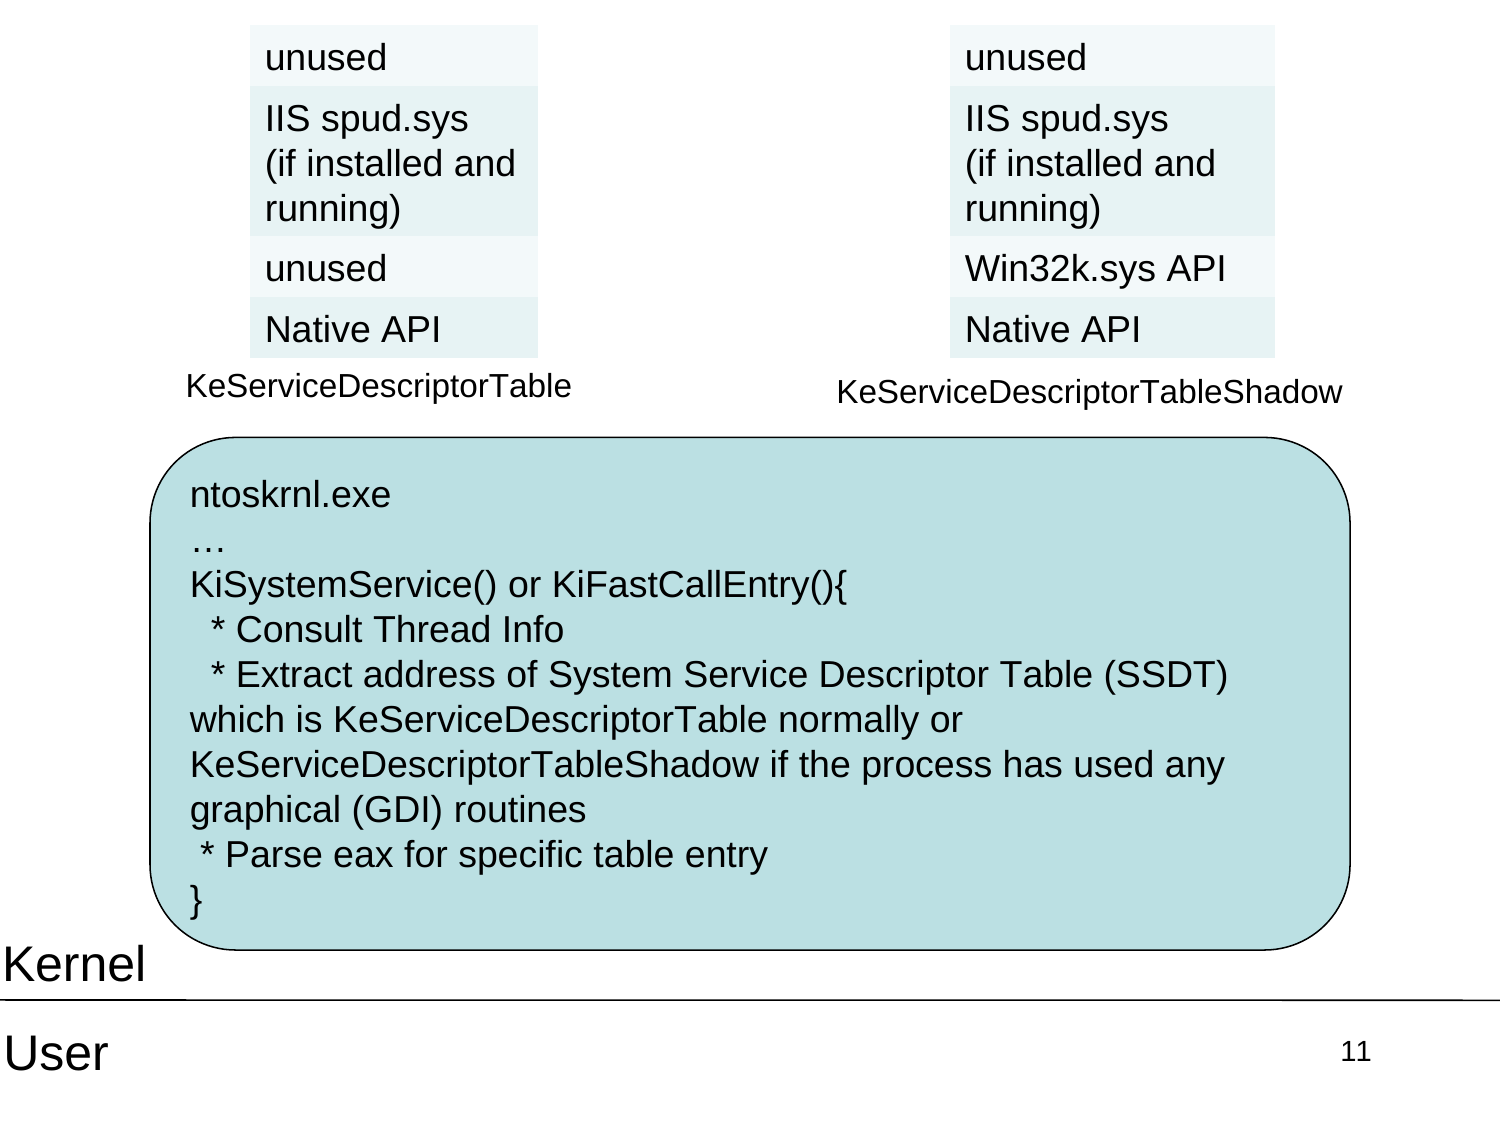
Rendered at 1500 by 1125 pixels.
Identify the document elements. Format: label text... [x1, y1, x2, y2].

text_box KeServiceDescriptorTable [170, 356, 597, 413]
table_cell Native API [250, 297, 538, 356]
table_cell Win32k.sys API [950, 236, 1275, 297]
table_header unused [250, 25, 538, 86]
table_cell IIS spud.sys (if installed and running) [950, 86, 1275, 236]
table_cell Native API [950, 297, 1275, 358]
table_cell IIS spud.sys (if installed and running) [250, 86, 538, 236]
text_box User [0, 1012, 124, 1088]
table_header unused [950, 25, 1275, 86]
text_box KeServiceDescriptorTableShadow [821, 362, 1368, 418]
text_box <number> [1074, 1025, 1388, 1101]
table_cell unused [250, 236, 538, 297]
text_box Kernel [0, 924, 162, 1000]
text_box ntoskrnl.exe … KiSystemService() or KiFastCallEntry(){ * Consult Thread Info * Extract address of System Service Descriptor Table (SSDT) which is KeServiceDescriptorTable normally or KeServiceDescriptorTableShadow if the process has used any graphical (GDI) routines * Parse eax for specific table entry } [150, 437, 1351, 951]
